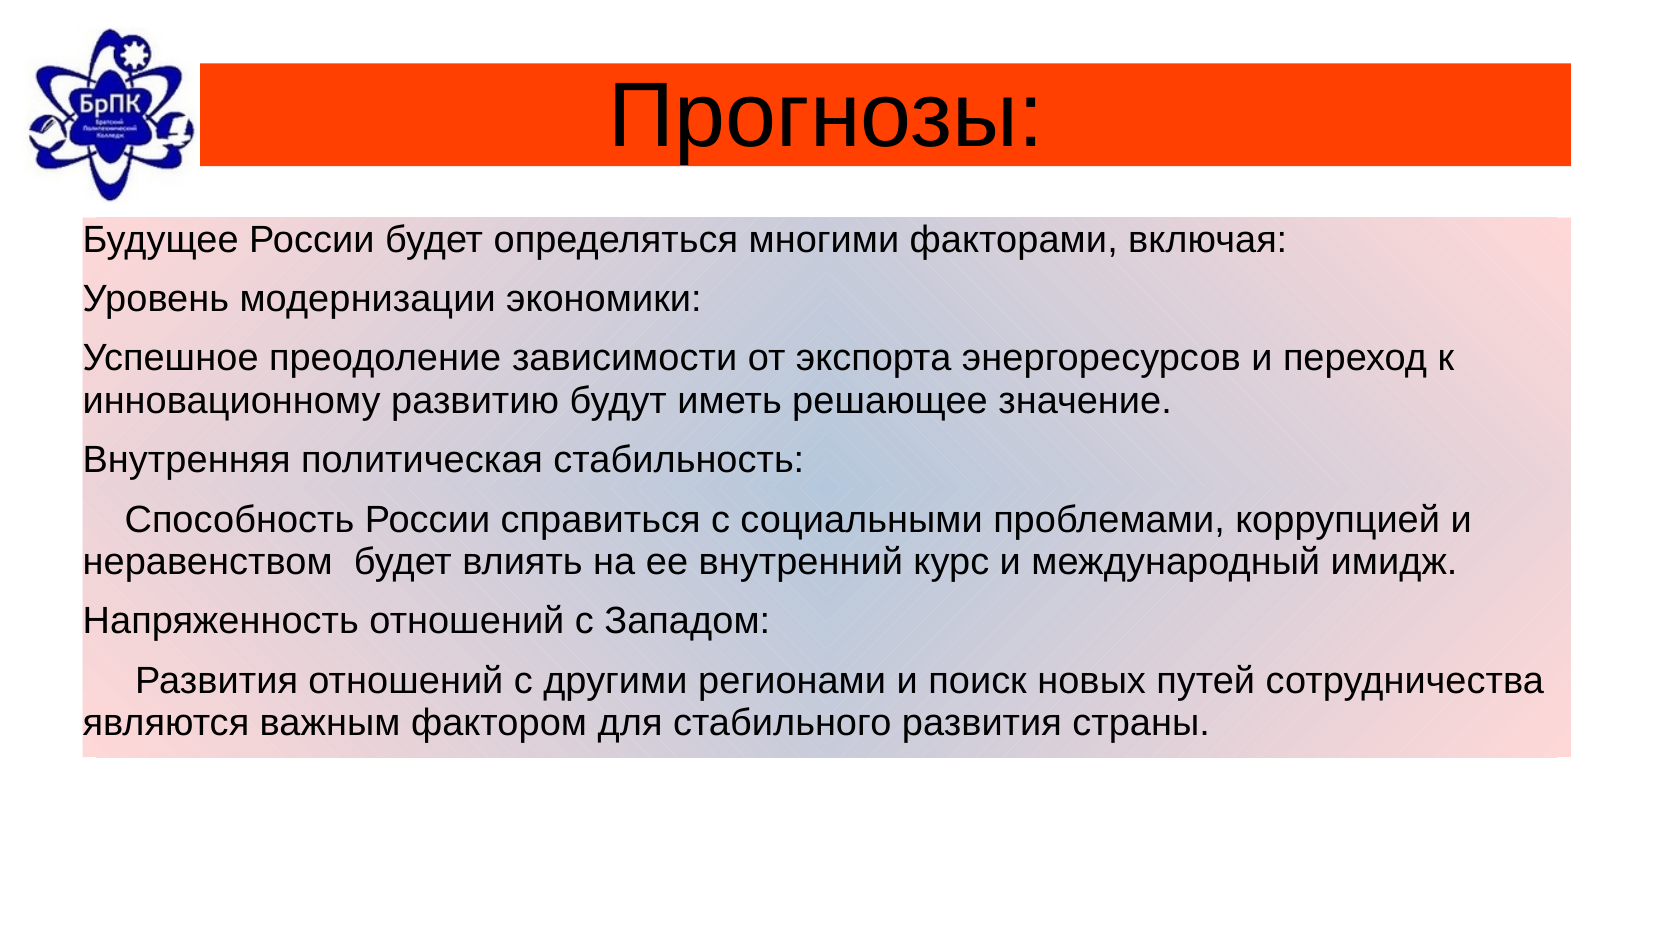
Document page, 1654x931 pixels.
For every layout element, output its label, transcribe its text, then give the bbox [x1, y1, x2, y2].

list Будущее России будет определяться многими факторами, включая: Уровень модернизации экономики: Успешное преодоление зависимости от экспорта энергоресурсов и переход к инновационному развитию будут иметь решающее значение. Внутренняя политическая стабильность: Способность России справиться с социальными проблемами, коррупцией и неравенством будет влиять на ее внутренний курс и международный имидж. Напряженность отношений с Западом: Развития отношений с другими регионами и поиск новых путей сотрудничества являются важным фактором для стабильного развития страны. [82, 217, 1571, 758]
picture [23, 26, 200, 204]
title Прогнозы: [200, 63, 1571, 167]
